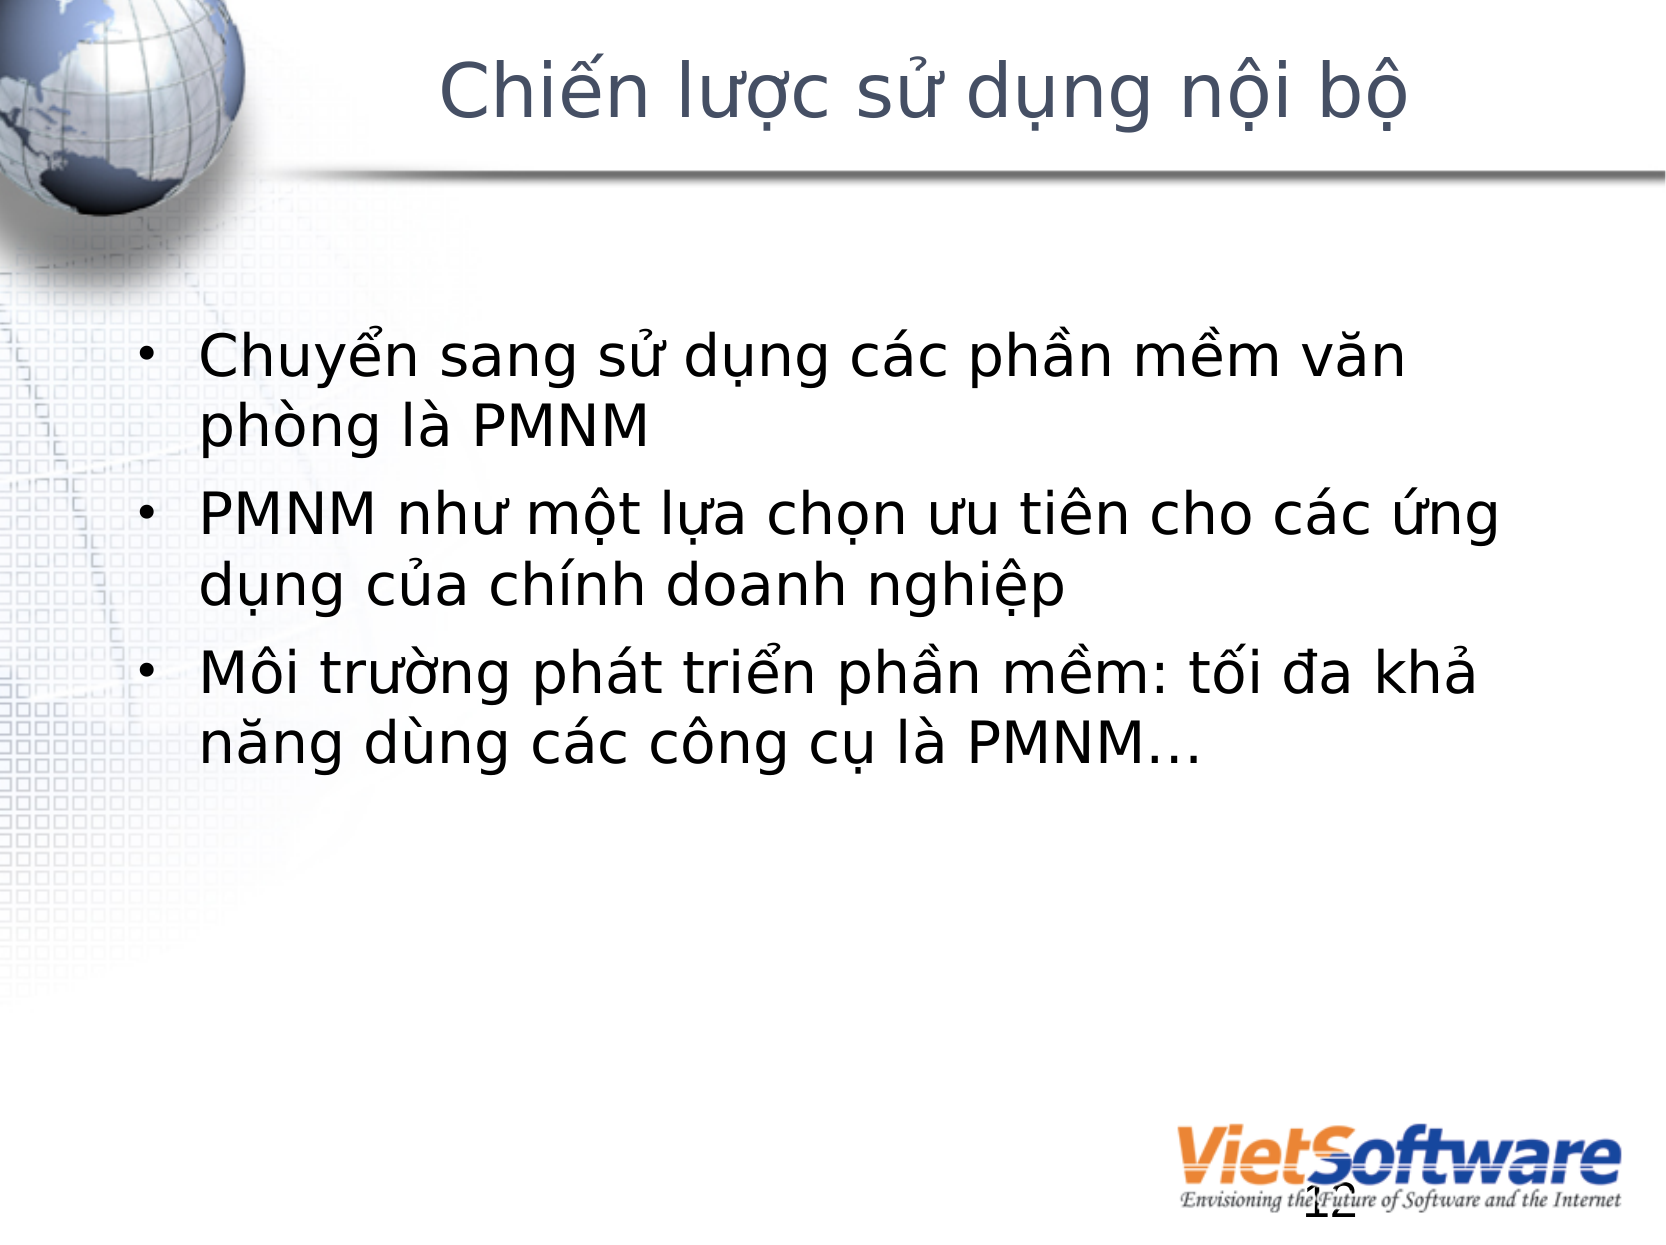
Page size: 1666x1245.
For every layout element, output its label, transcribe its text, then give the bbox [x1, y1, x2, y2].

picture [0, 0, 1666, 1245]
list Chuyển sang sử dụng các phần mềm văn phòng là PMNM PMNM như một lựa chọn ưu tiên cho các ứng dụng của chính doanh nghiệp Môi trường phát triển phần mềm: tối đa khả năng dùng các công cụ là PMNM… [120, 310, 1546, 1107]
title Chiến lược sử dụng nội bộ [295, 12, 1578, 163]
